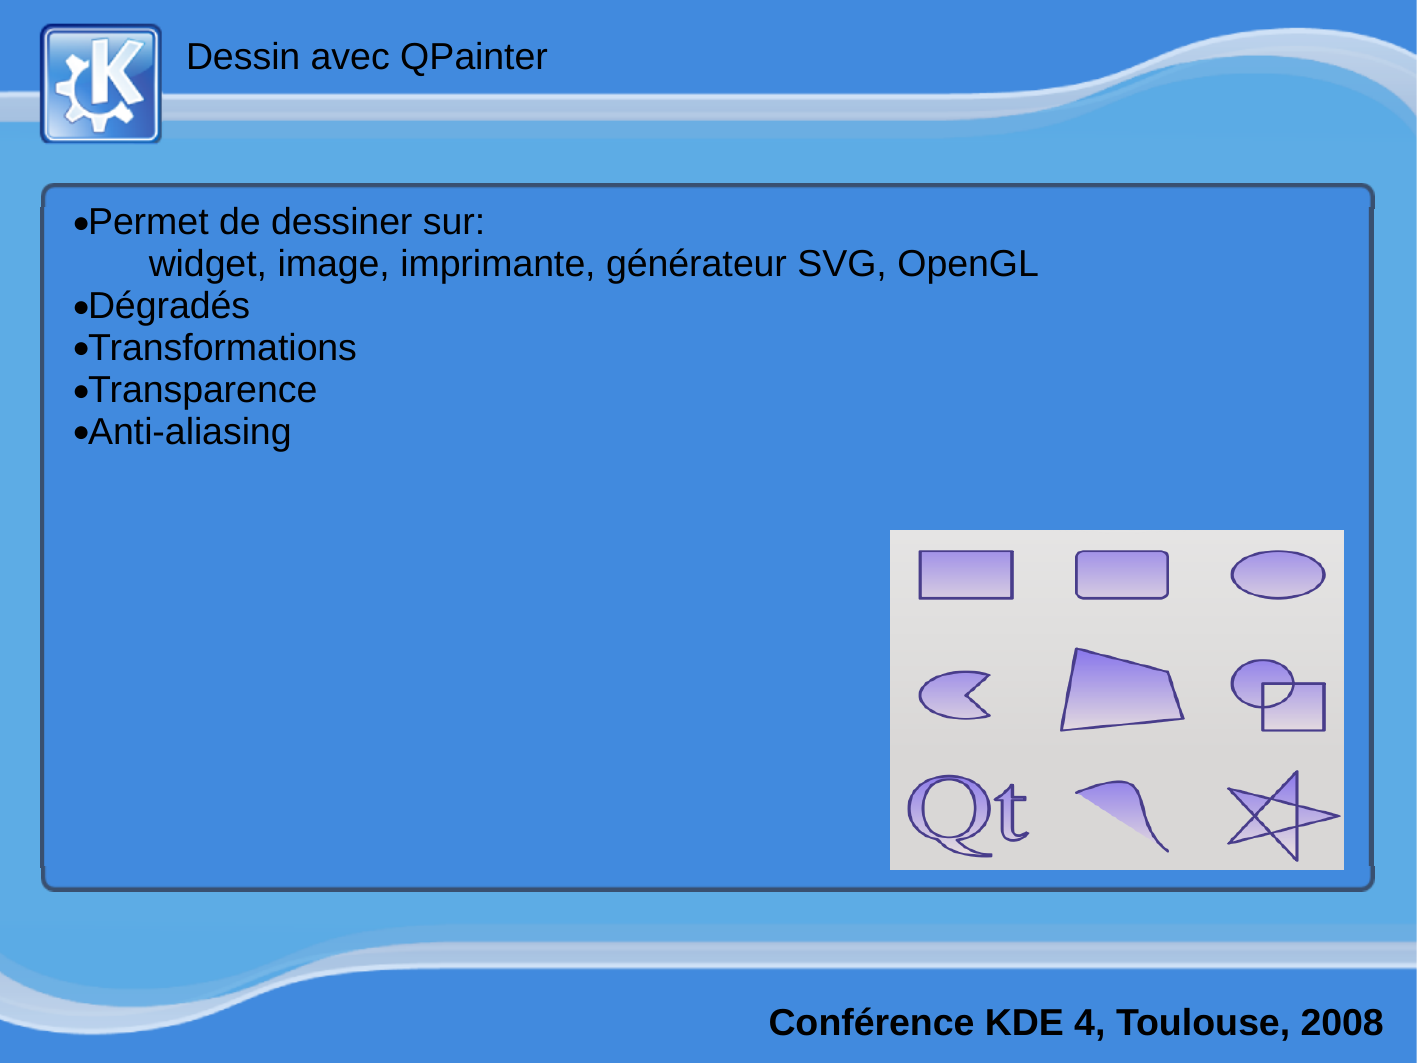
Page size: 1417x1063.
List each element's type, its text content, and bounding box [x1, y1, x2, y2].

text_box Dessin avec QPainter [171, 27, 1048, 105]
picture [0, 0, 1417, 1063]
text_box Permet de dessiner sur: widget, image, imprimante, générateur SVG, OpenGL Dégradés Transformations Transparence Anti-aliasing [58, 193, 1360, 888]
